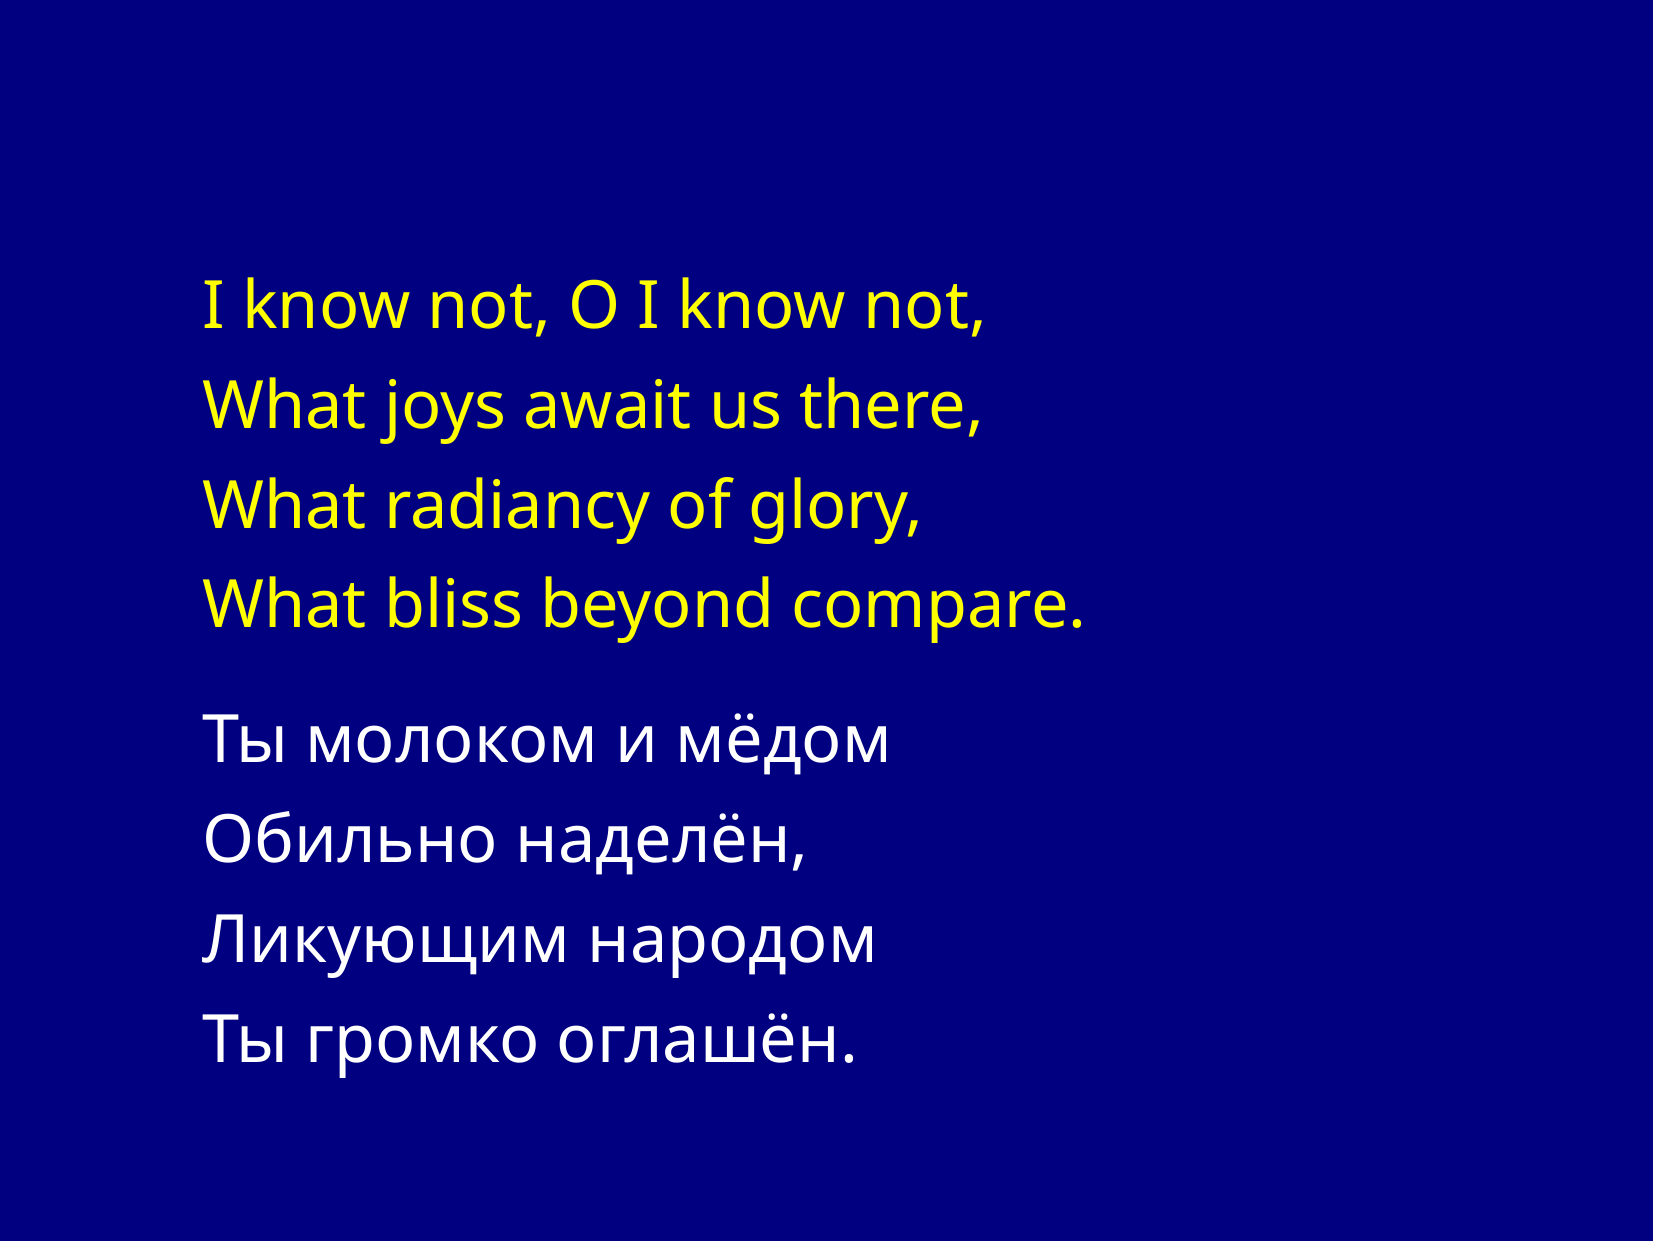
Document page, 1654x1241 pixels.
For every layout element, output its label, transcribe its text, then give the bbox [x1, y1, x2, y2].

text_box Ты молоком и мёдом Обильно наделён, Ликующим народом Ты громко оглашён. [75, 675, 1576, 1163]
text_box I know not, O I know not, What joys await us there, What radiancy of glory, What bliss beyond compare. [75, 150, 1576, 638]
